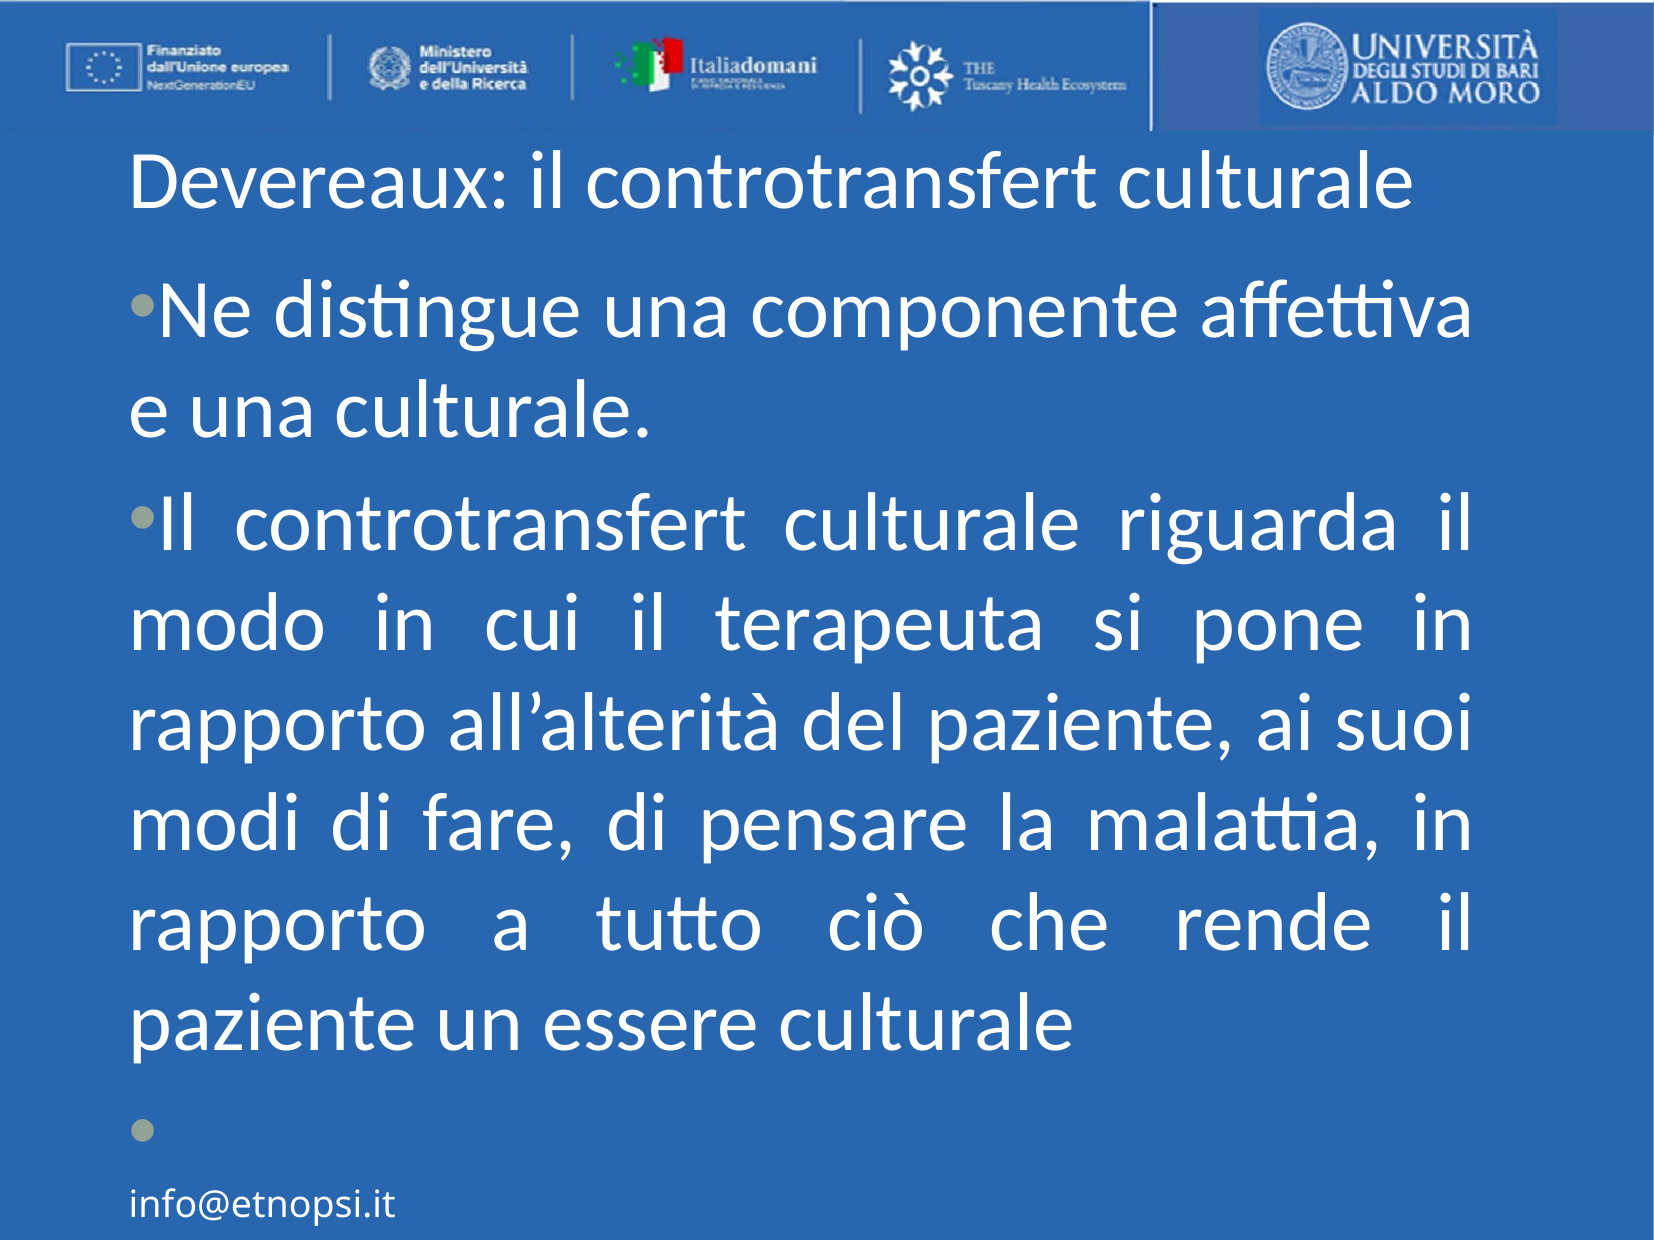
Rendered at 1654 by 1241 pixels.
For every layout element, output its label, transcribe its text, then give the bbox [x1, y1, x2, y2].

picture [0, 0, 1654, 132]
subtitle Devereaux: il controtransfert culturale Ne distingue una componente affettiva e una culturale. Il controtransfert culturale riguarda il modo in cui il terapeuta si pone in rapporto all’alterità del paziente, ai suoi modi di fare, di pensare la malattia, in rapporto a tutto ciò che rende il paziente un essere culturale info@etnopsi.it [113, 132, 1491, 861]
